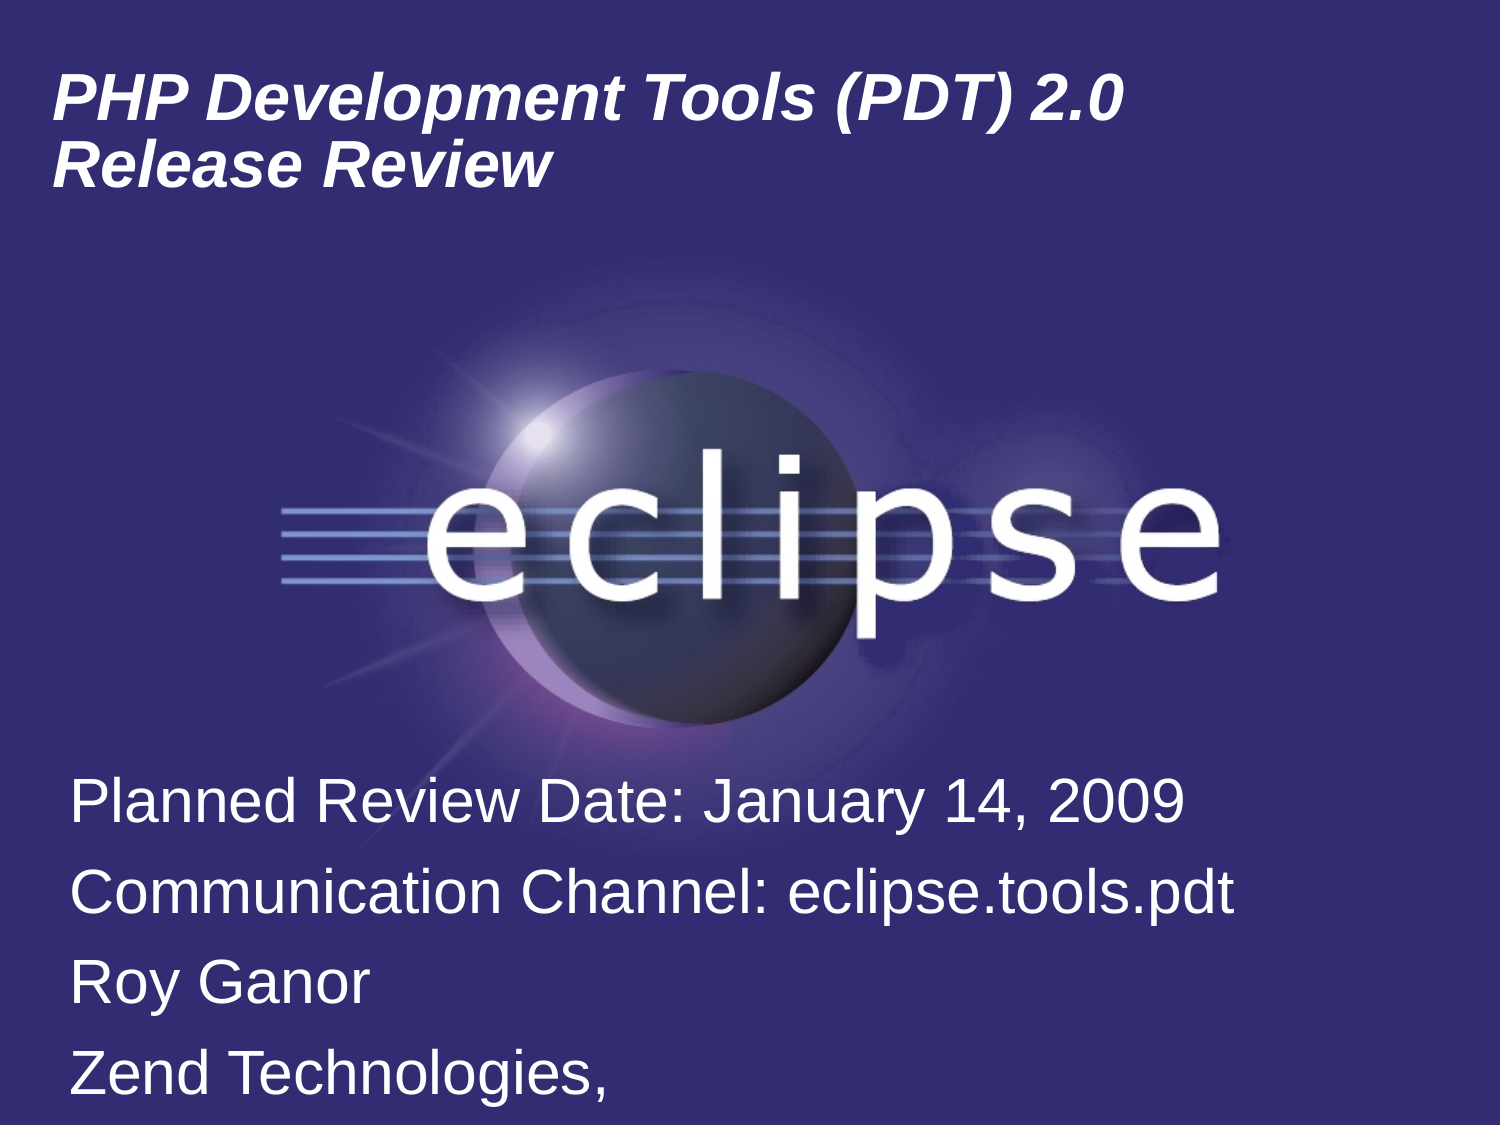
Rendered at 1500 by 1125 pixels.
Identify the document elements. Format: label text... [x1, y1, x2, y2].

picture [0, 0, 1500, 1125]
subtitle Planned Review Date: January 14, 2009 Communication Channel: eclipse.tools.pdt Roy Ganor Zend Technologies, [69, 766, 1420, 1108]
title PHP Development Tools (PDT) 2.0 Release Review [37, 58, 1417, 316]
